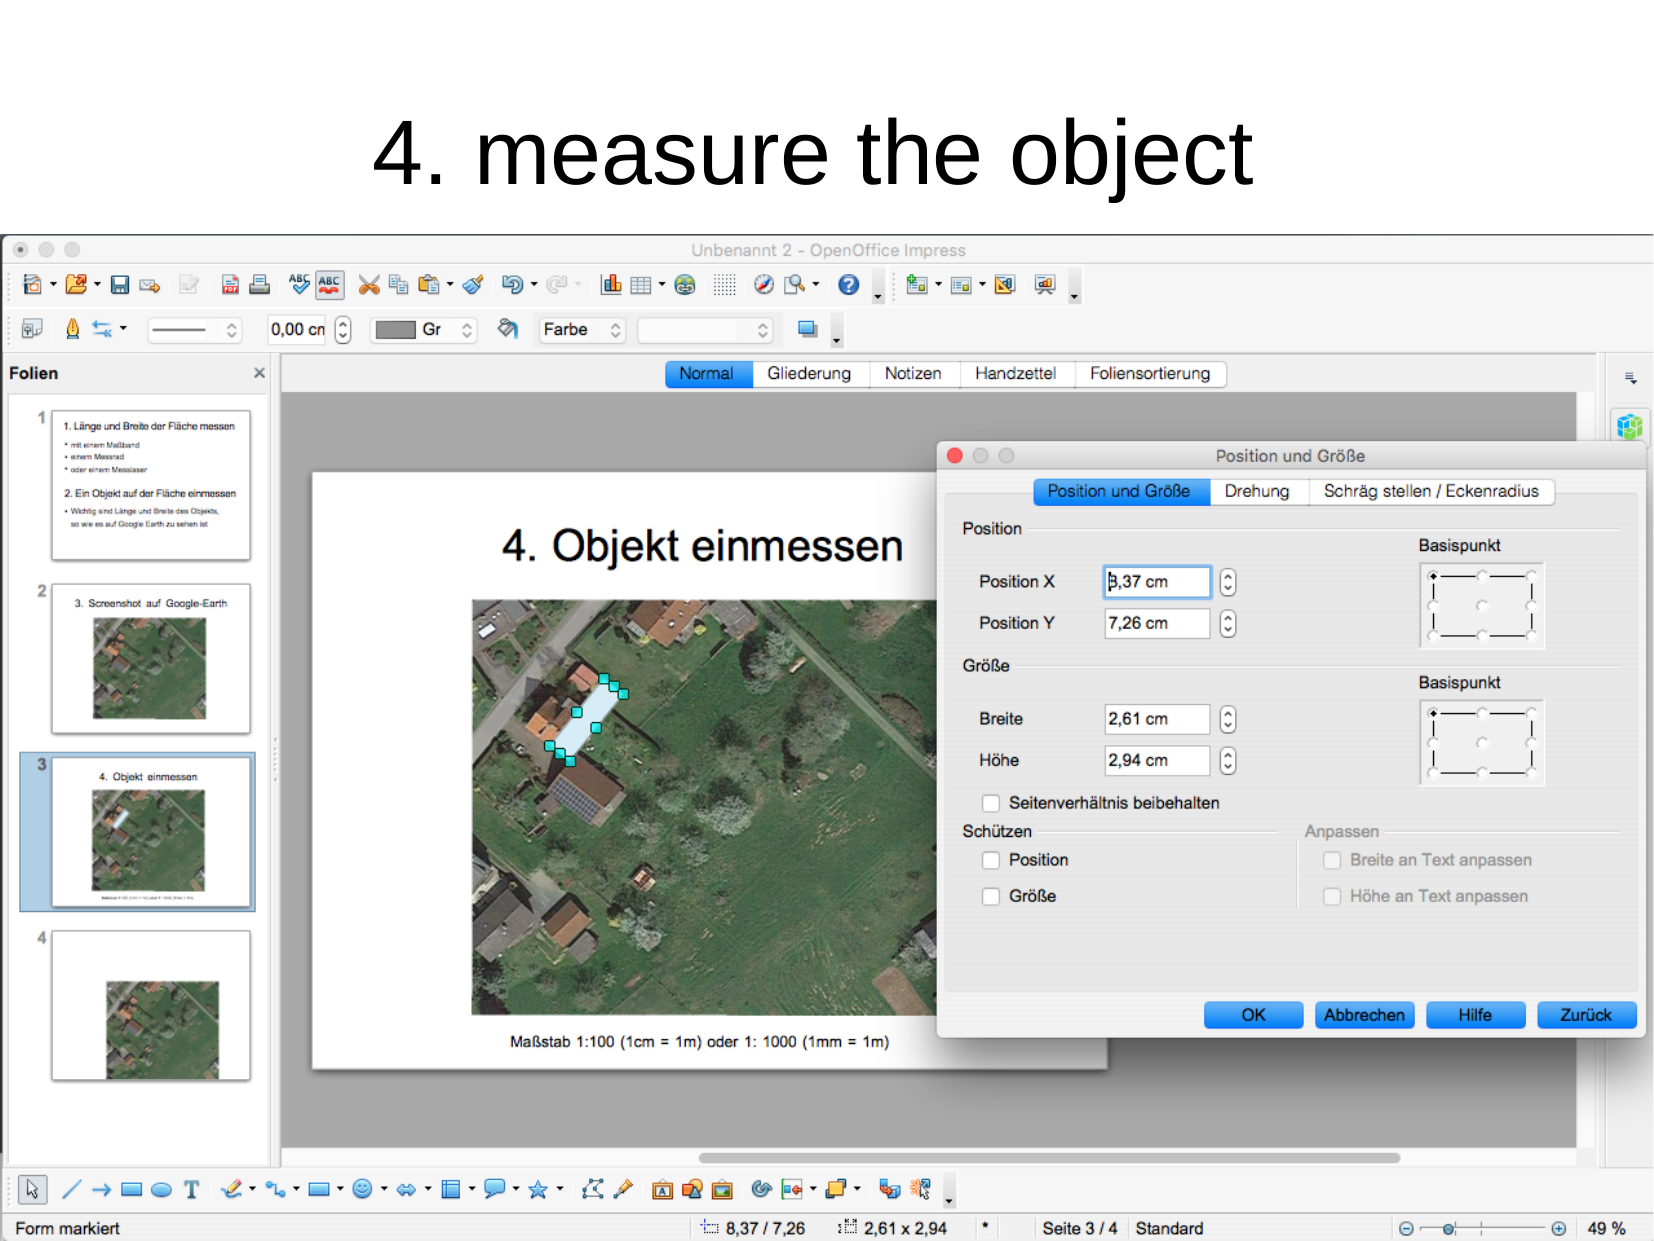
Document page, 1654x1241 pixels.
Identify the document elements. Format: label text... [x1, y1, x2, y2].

title 4. measure the object [82, 49, 1571, 233]
picture [0, 233, 1654, 1241]
